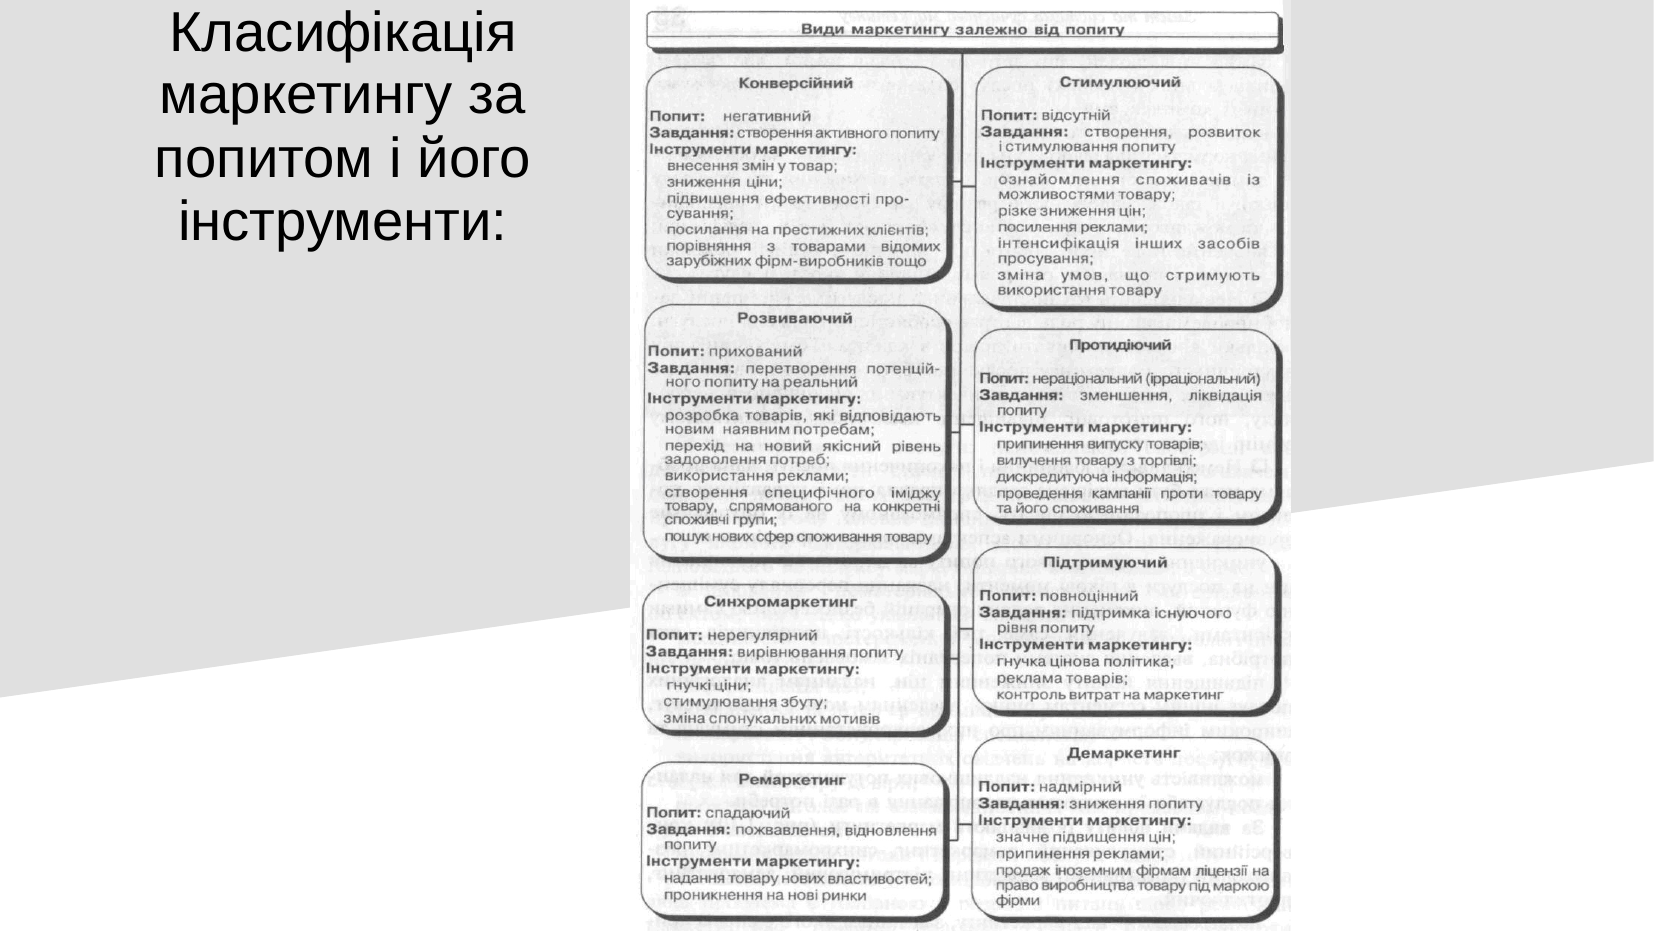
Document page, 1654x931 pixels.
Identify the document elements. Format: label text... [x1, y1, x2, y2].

picture [630, 0, 1291, 931]
list Класифікація маркетингу за попитом і його інструменти: [0, 0, 616, 573]
